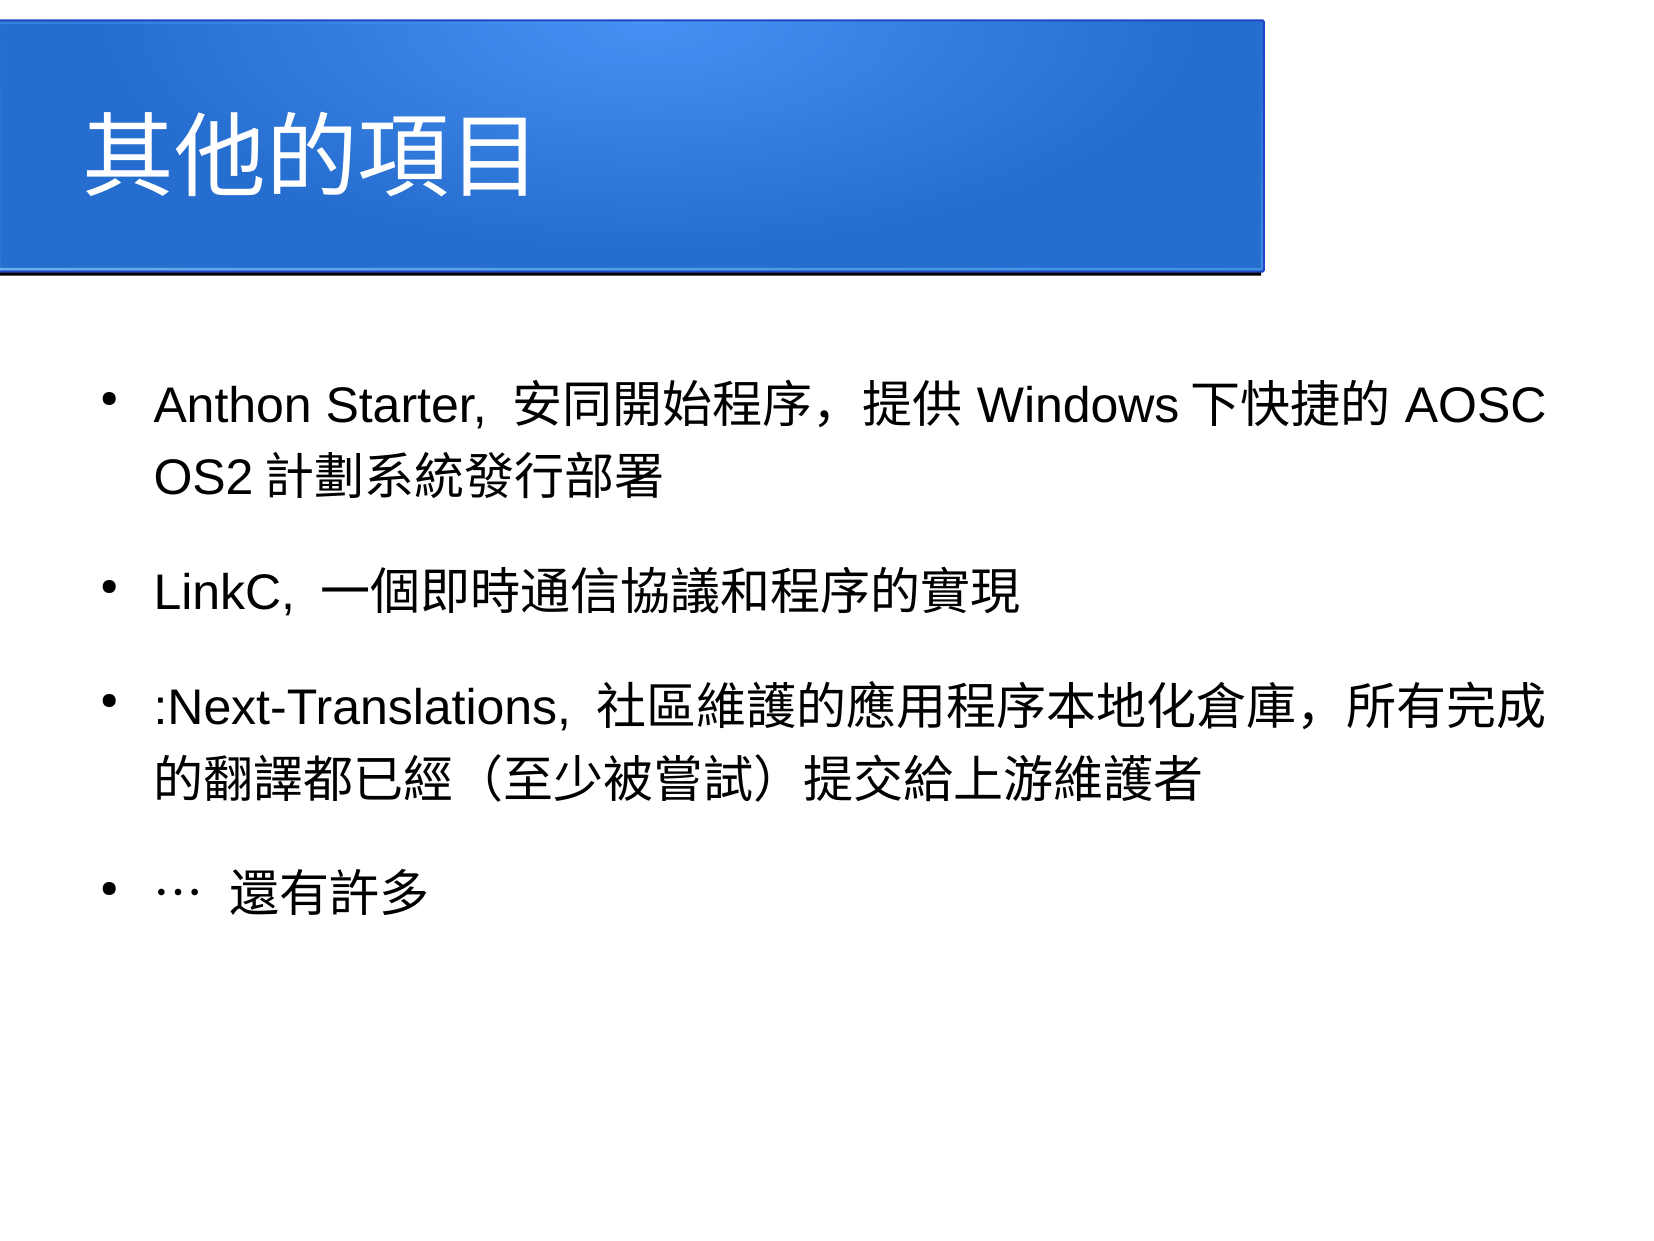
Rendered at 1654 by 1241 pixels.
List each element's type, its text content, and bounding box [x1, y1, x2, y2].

title 其他的項目 [82, 47, 1235, 252]
list Anthon Starter, 安同開始程序，提供Windows下快捷的AOSC OS2計劃系統發行部署 LinkC, 一個即時通信協議和程序的實現 :Next-Translations, 社區維護的應用程序本地化倉庫，所有完成的翻譯都已經（至少被嘗試）提交給上游維護者 … 還有許多 [82, 364, 1571, 1084]
